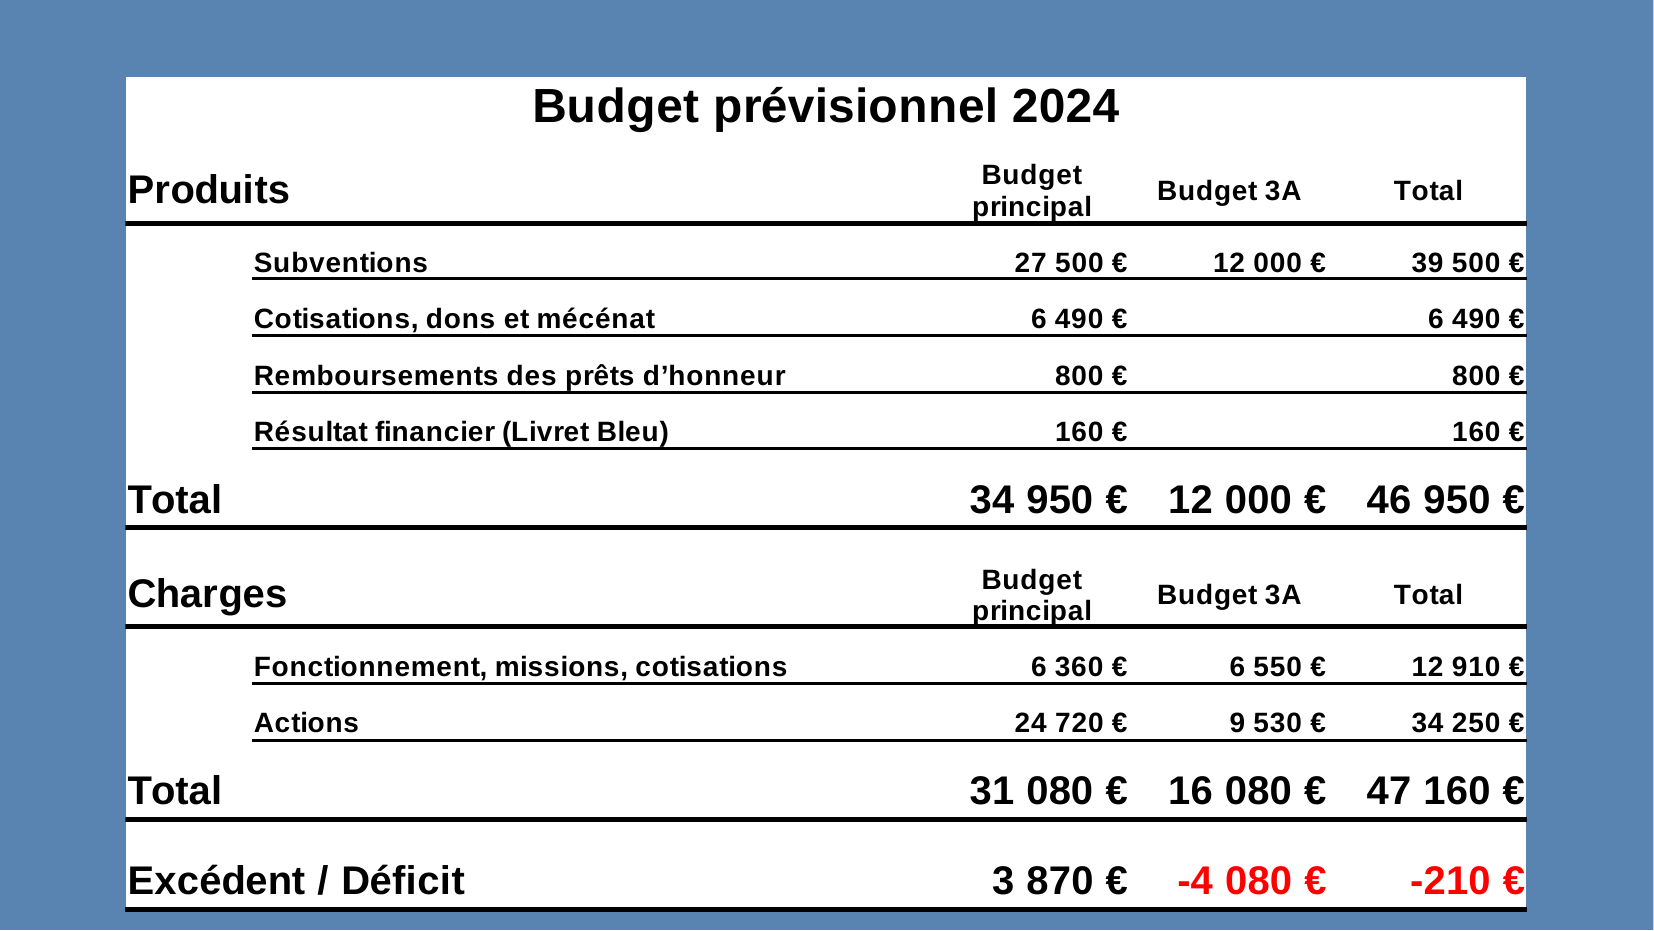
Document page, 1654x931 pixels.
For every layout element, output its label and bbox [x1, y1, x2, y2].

picture [125, 77, 1530, 912]
